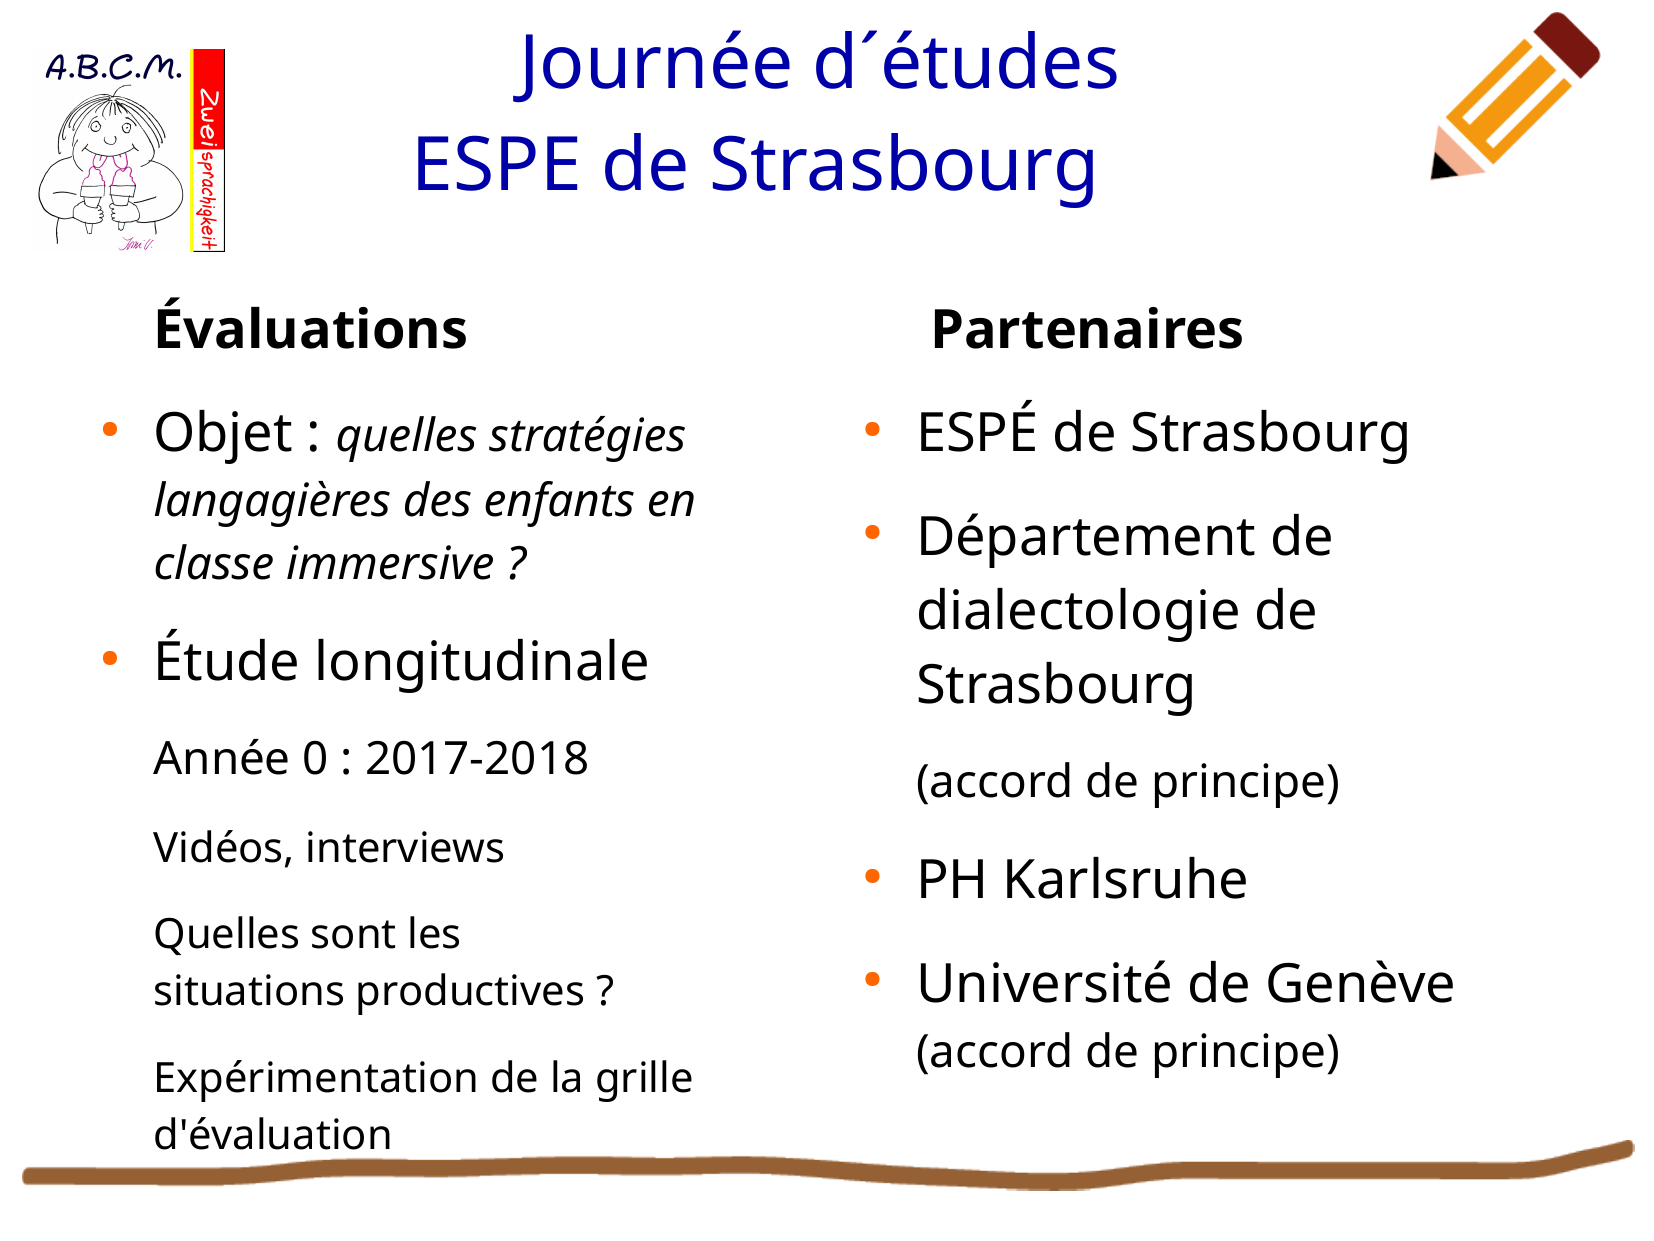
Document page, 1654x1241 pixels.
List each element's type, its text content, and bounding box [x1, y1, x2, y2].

picture [273, 1140, 284, 1146]
list Évaluations Objet : quelles stratégies langagières des enfants en classe immersive ? Étude longitudinale Année 0 : 2017-2018 Vidéos, interviews Quelles sont les situations productives ? Expérimentation de la grille d'évaluation [82, 290, 809, 1122]
picture [298, 1140, 308, 1146]
title Journée d´études ESPE de Strasbourg [82, 10, 1430, 212]
list Partenaires ESPÉ de Strasbourg Département de dialectologie de Strasbourg (accord de principe) PH Karlsruhe Université de Genève (accord de principe) [845, 290, 1572, 1122]
picture [33, 49, 225, 252]
picture [22, 1140, 1635, 1191]
picture [238, 1140, 248, 1146]
picture [347, 1140, 360, 1146]
picture [159, 1140, 171, 1146]
picture [1430, 12, 1601, 181]
